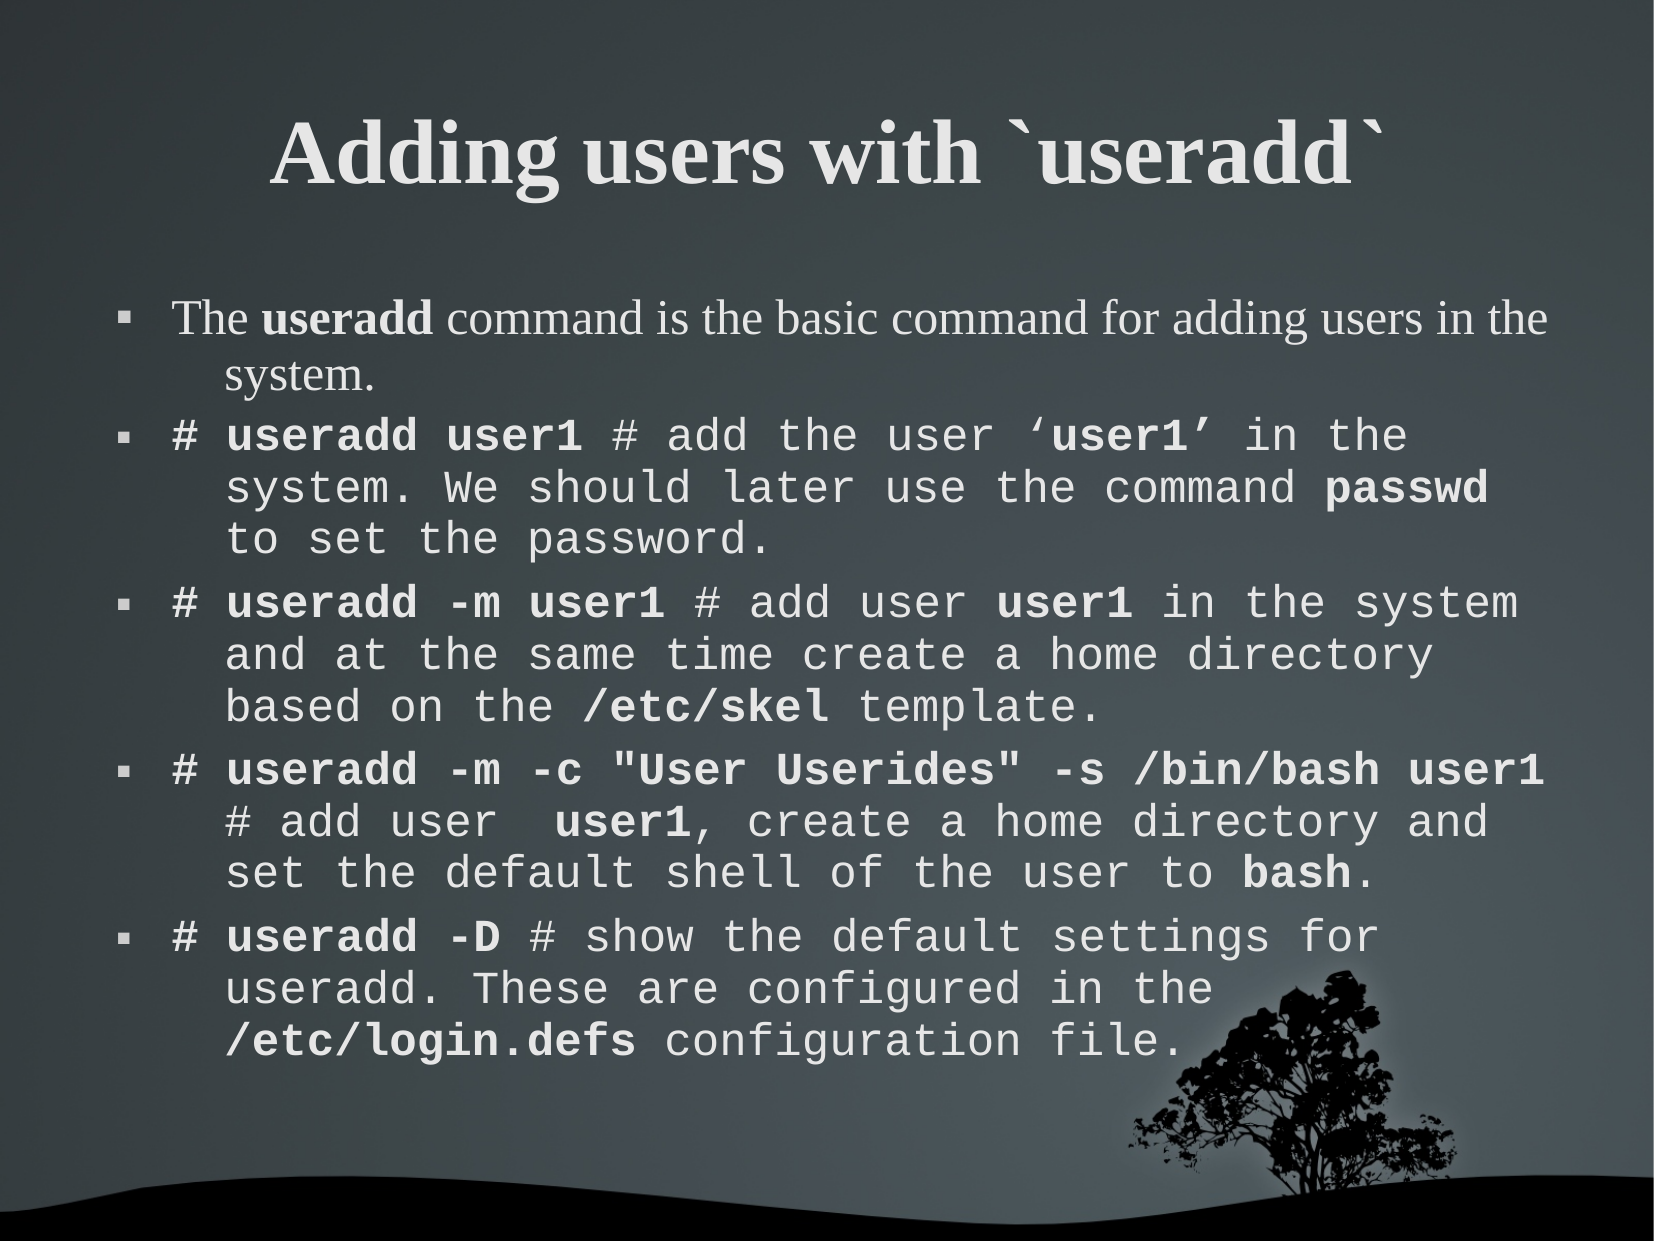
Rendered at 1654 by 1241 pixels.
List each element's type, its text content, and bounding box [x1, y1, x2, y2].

picture [0, 0, 1654, 1241]
title Adding users with `useradd` [82, 49, 1571, 257]
list The useradd command is the basic command for adding users in the system. # useradd user1 # add the user ‘user1’ in the system. We should later use the command passwd to set the password. # useradd -m user1 # add user user1 in the system and at the same time create a home directory based on the /etc/skel template. # useradd -m -c "User Userides" -s /bin/bash user1 # add user user1, create a home directory and set the default shell of the user to bash. # useradd -D # show the default settings for useradd. These are configured in the /etc/login.defs configuration file. [82, 290, 1571, 1228]
